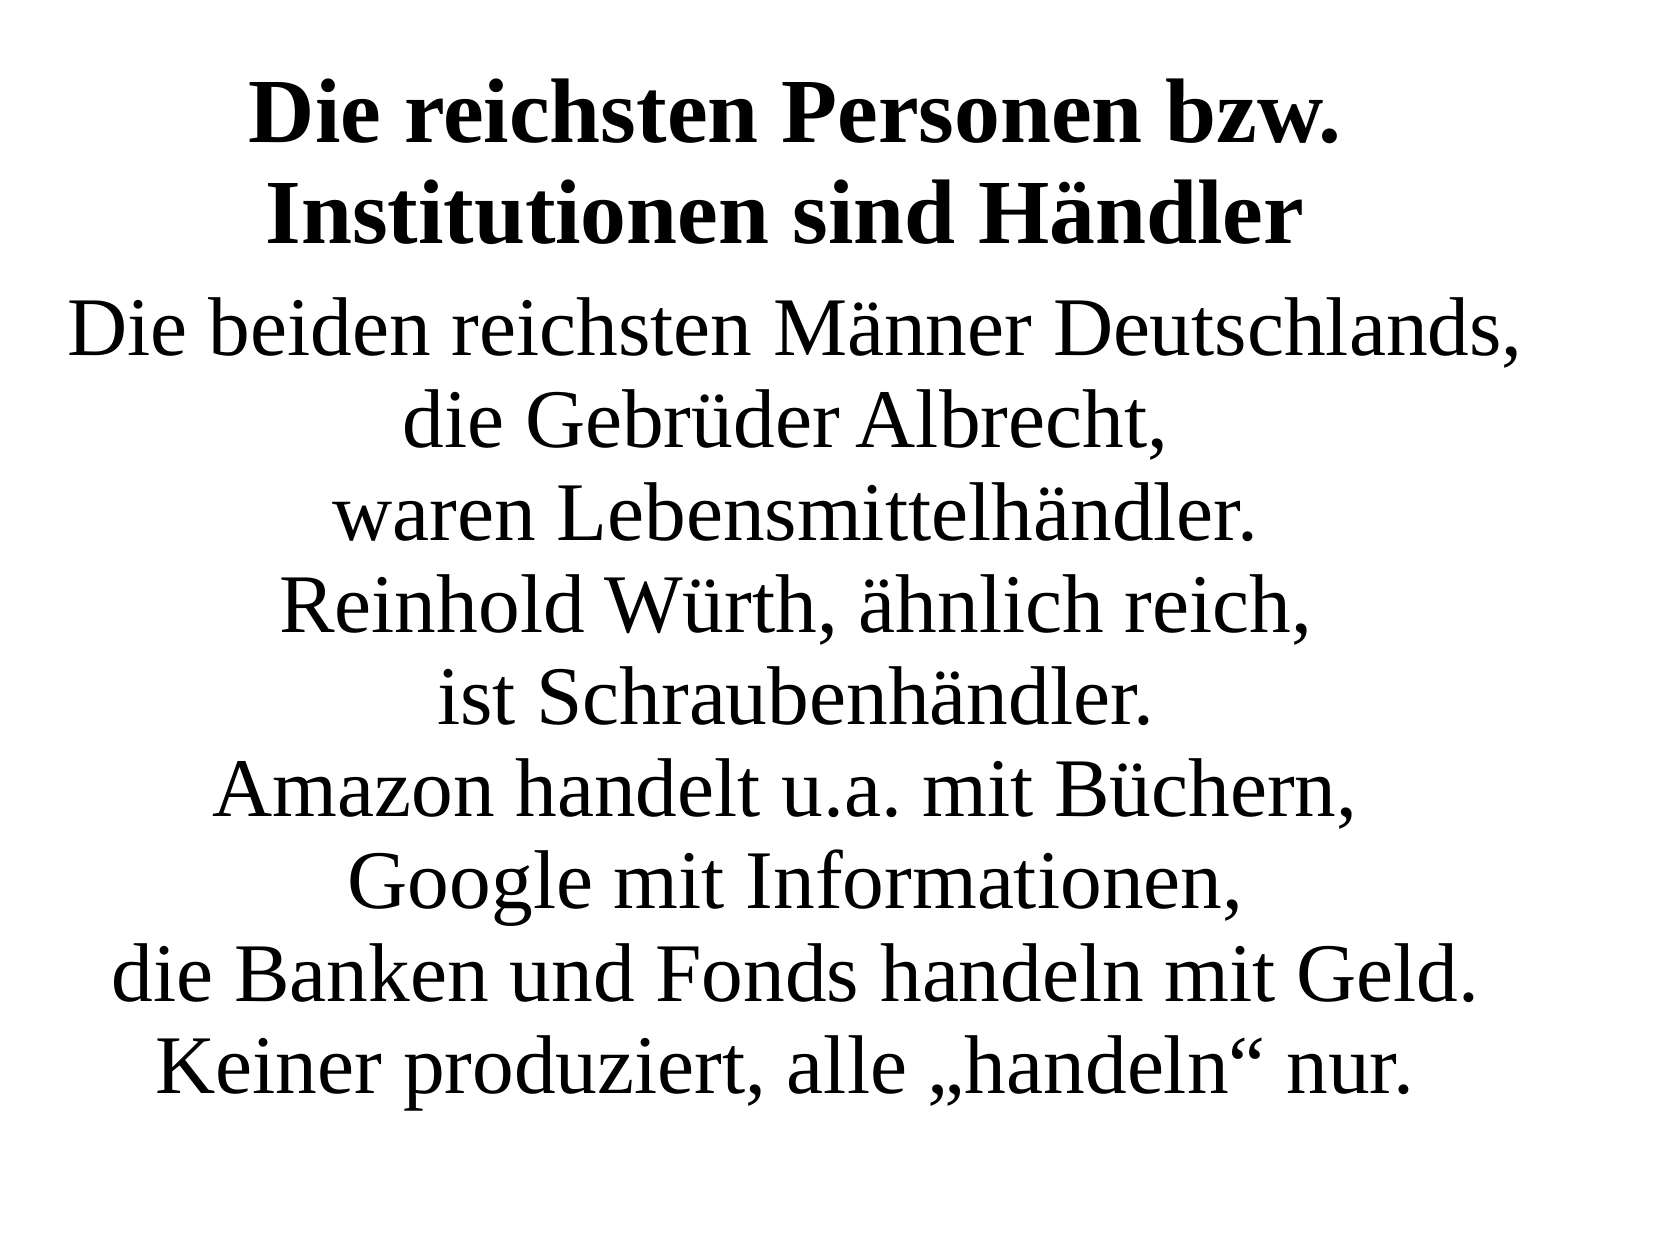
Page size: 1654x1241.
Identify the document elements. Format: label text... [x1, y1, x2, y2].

text_box Die reichsten Personen bzw. Institutionen sind Händler Die beiden reichsten Männer Deutschlands, die Gebrüder Albrecht, waren Lebensmittelhändler. Reinhold Würth, ähnlich reich, ist Schraubenhändler. Amazon handelt u.a. mit Büchern, Google mit Informationen, die Banken und Fonds handeln mit Geld. Keiner produziert, alle „handeln“ nur. [53, 53, 1601, 1119]
